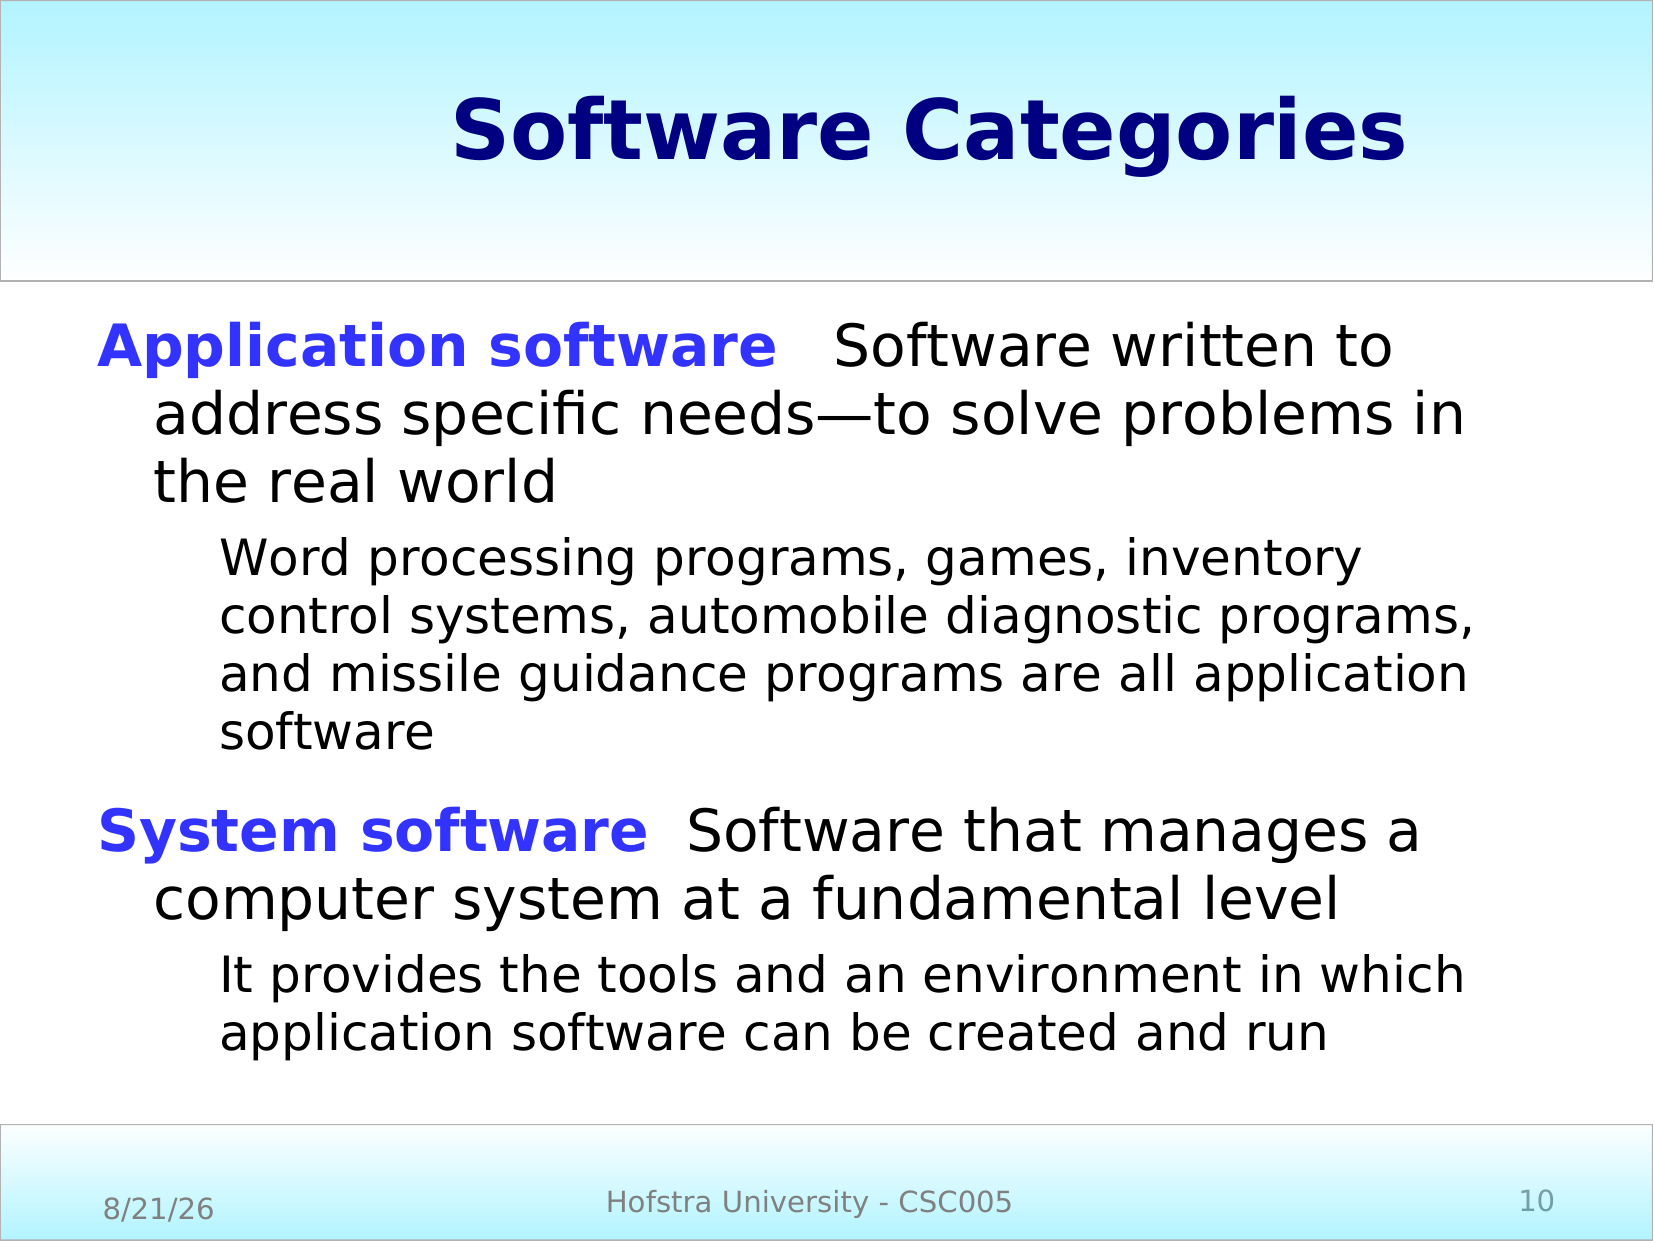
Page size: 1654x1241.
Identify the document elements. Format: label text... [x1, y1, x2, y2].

title Software Categories [247, 27, 1612, 235]
list Application software Software written to address specific needs—to solve problems in the real world Word processing programs, games, inventory control systems, automobile diagnostic programs, and missile guidance programs are all application software System software Software that manages a computer system at a fundamental level It provides the tools and an environment in which application software can be created and run [82, 305, 1571, 1128]
